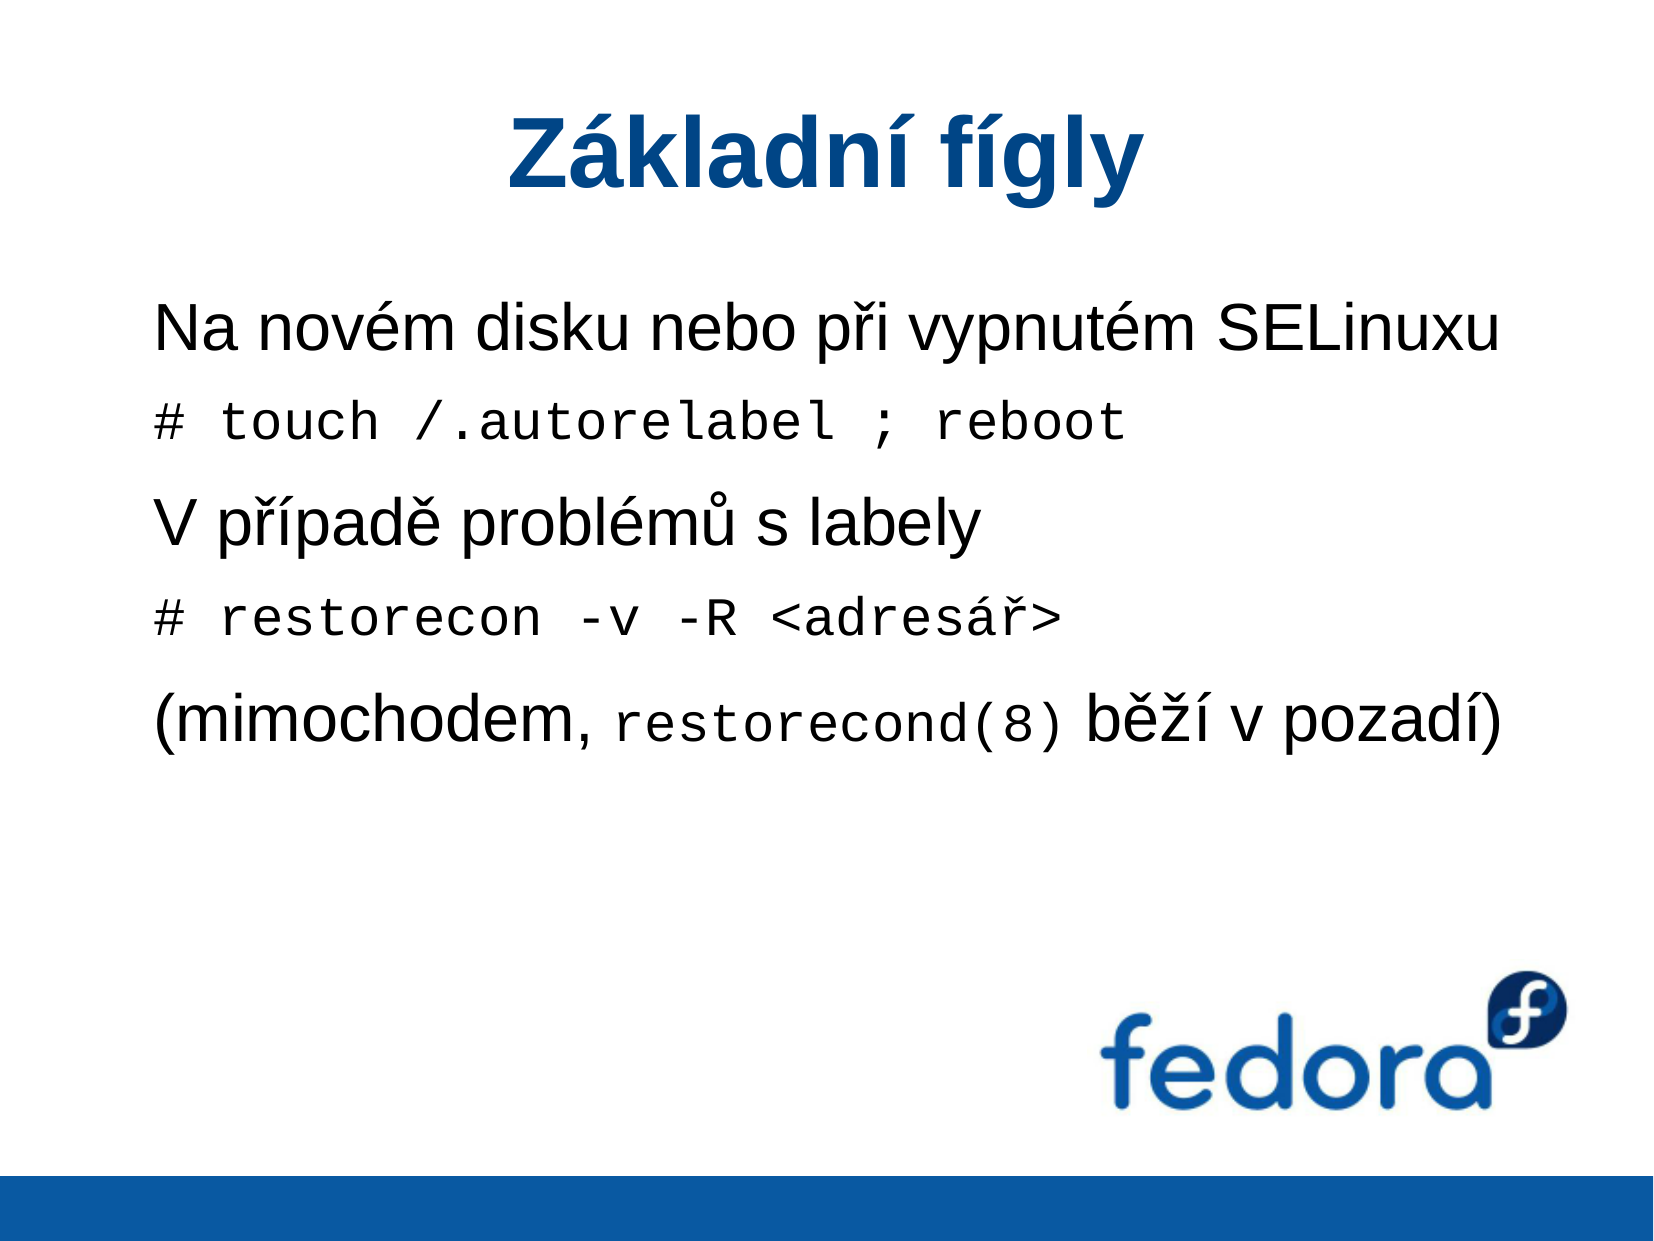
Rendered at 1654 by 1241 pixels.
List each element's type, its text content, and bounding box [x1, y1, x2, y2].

picture [0, 1176, 1654, 1241]
title Základní fígly [82, 49, 1571, 257]
list Na novém disku nebo při vypnutém SELinuxu # touch /.autorelabel ; reboot V případě problémů s labely # restorecon -v -R <adresář> (mimochodem, restorecond(8) běží v pozadí) [82, 290, 1571, 1109]
picture [1087, 959, 1576, 1125]
